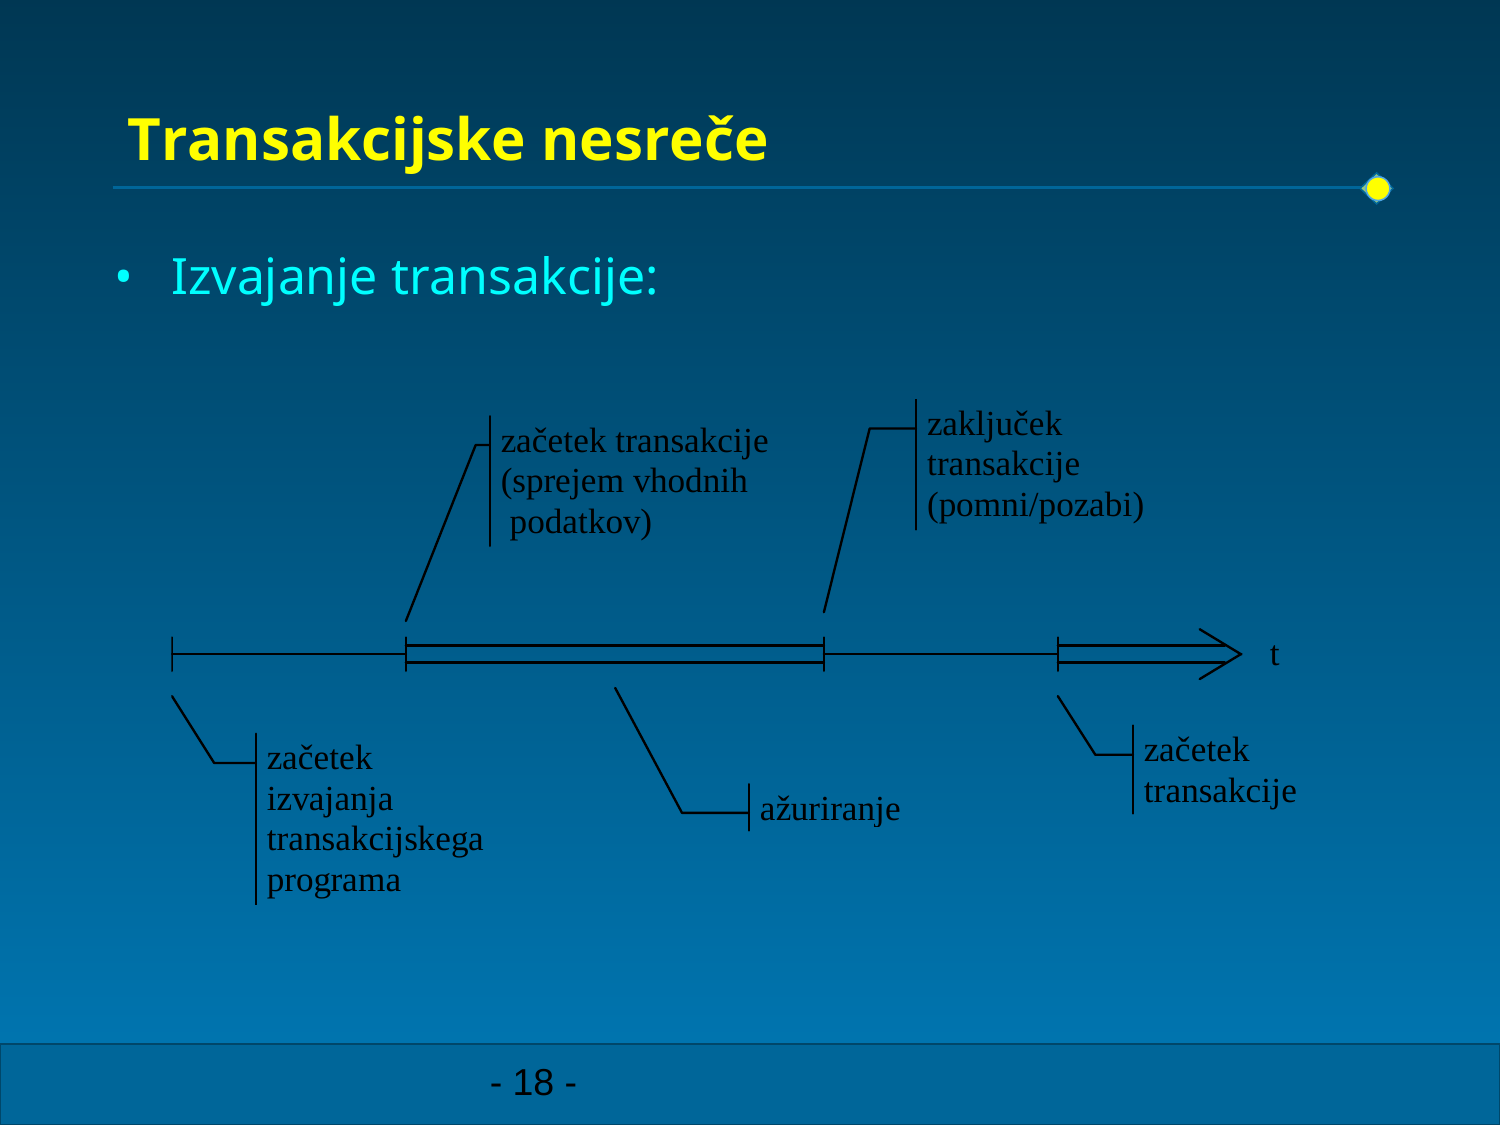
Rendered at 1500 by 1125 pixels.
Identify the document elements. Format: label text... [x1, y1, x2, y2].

list Izvajanje transakcije: [99, 243, 1401, 313]
chart [171, 399, 1317, 905]
title Transakcijske nesreče [112, 94, 1388, 181]
